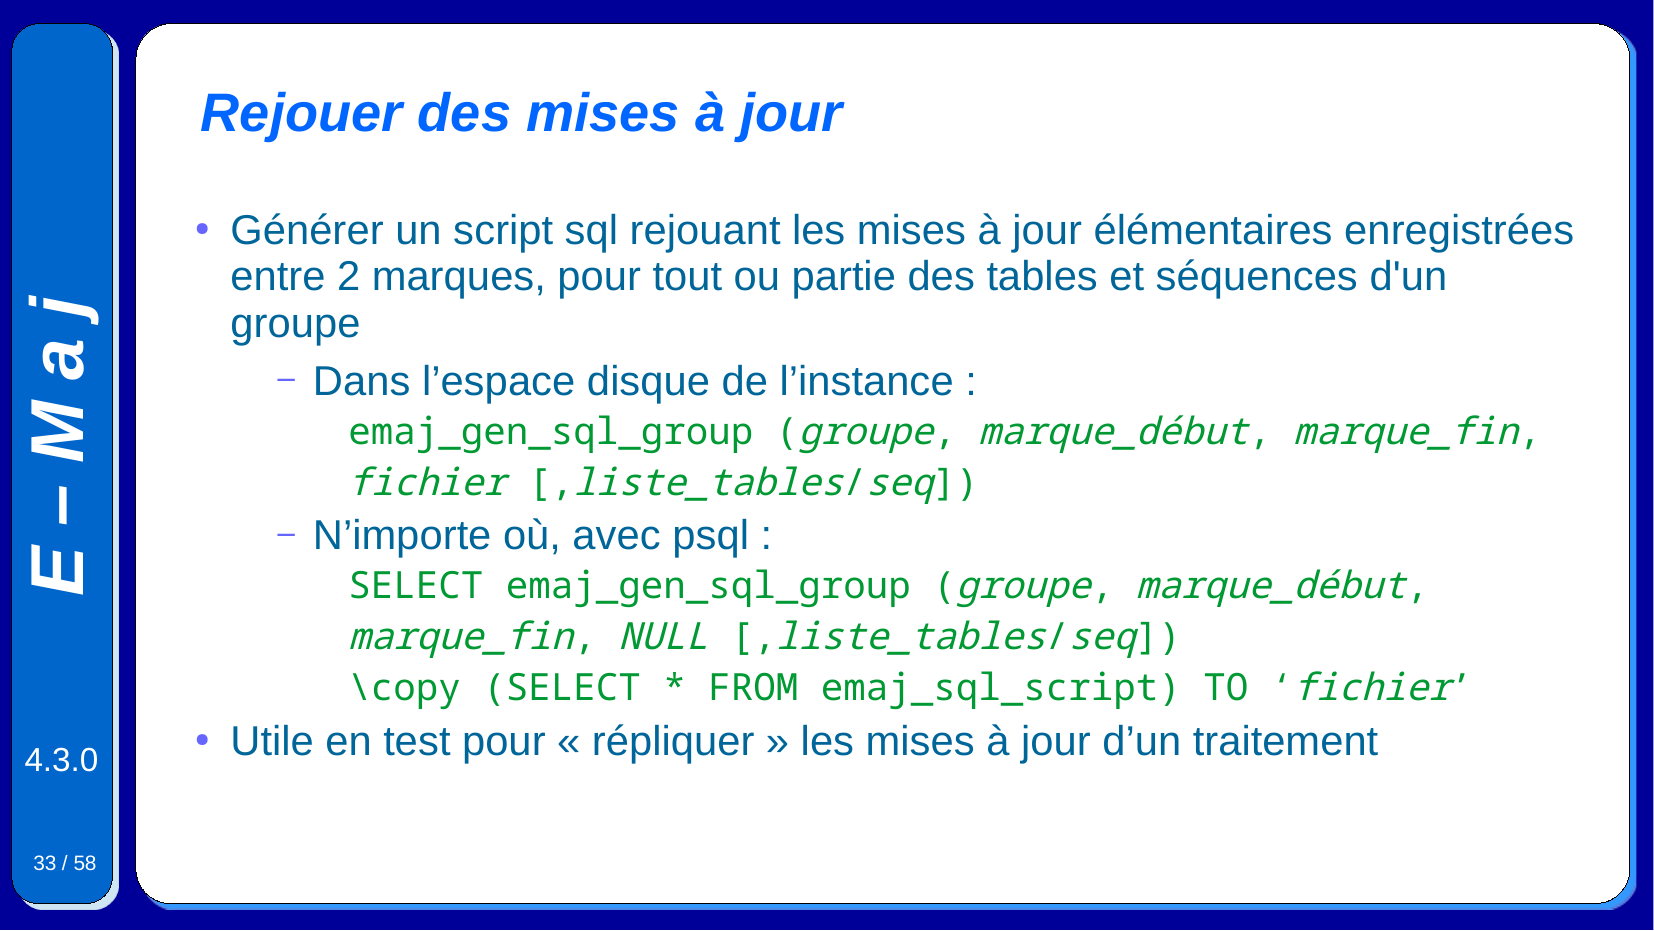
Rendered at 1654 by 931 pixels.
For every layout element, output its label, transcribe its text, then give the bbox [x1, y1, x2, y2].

title Rejouer des mises à jour [200, 34, 1575, 191]
list Générer un script sql rejouant les mises à jour élémentaires enregistrées entre 2 marques, pour tout ou partie des tables et séquences d'un groupe Dans l’espace disque de l’instance : emaj_gen_sql_group (groupe, marque_début, marque_fin, fichier [,liste_tables/seq]) N’importe où, avec psql : SELECT emaj_gen_sql_group (groupe, marque_début, marque_fin, NULL [,liste_tables/seq]) \copy (SELECT * FROM emaj_sql_script) TO ‘fichier’ Utile en test pour « répliquer » les mises à jour d’un traitement [177, 206, 1587, 881]
